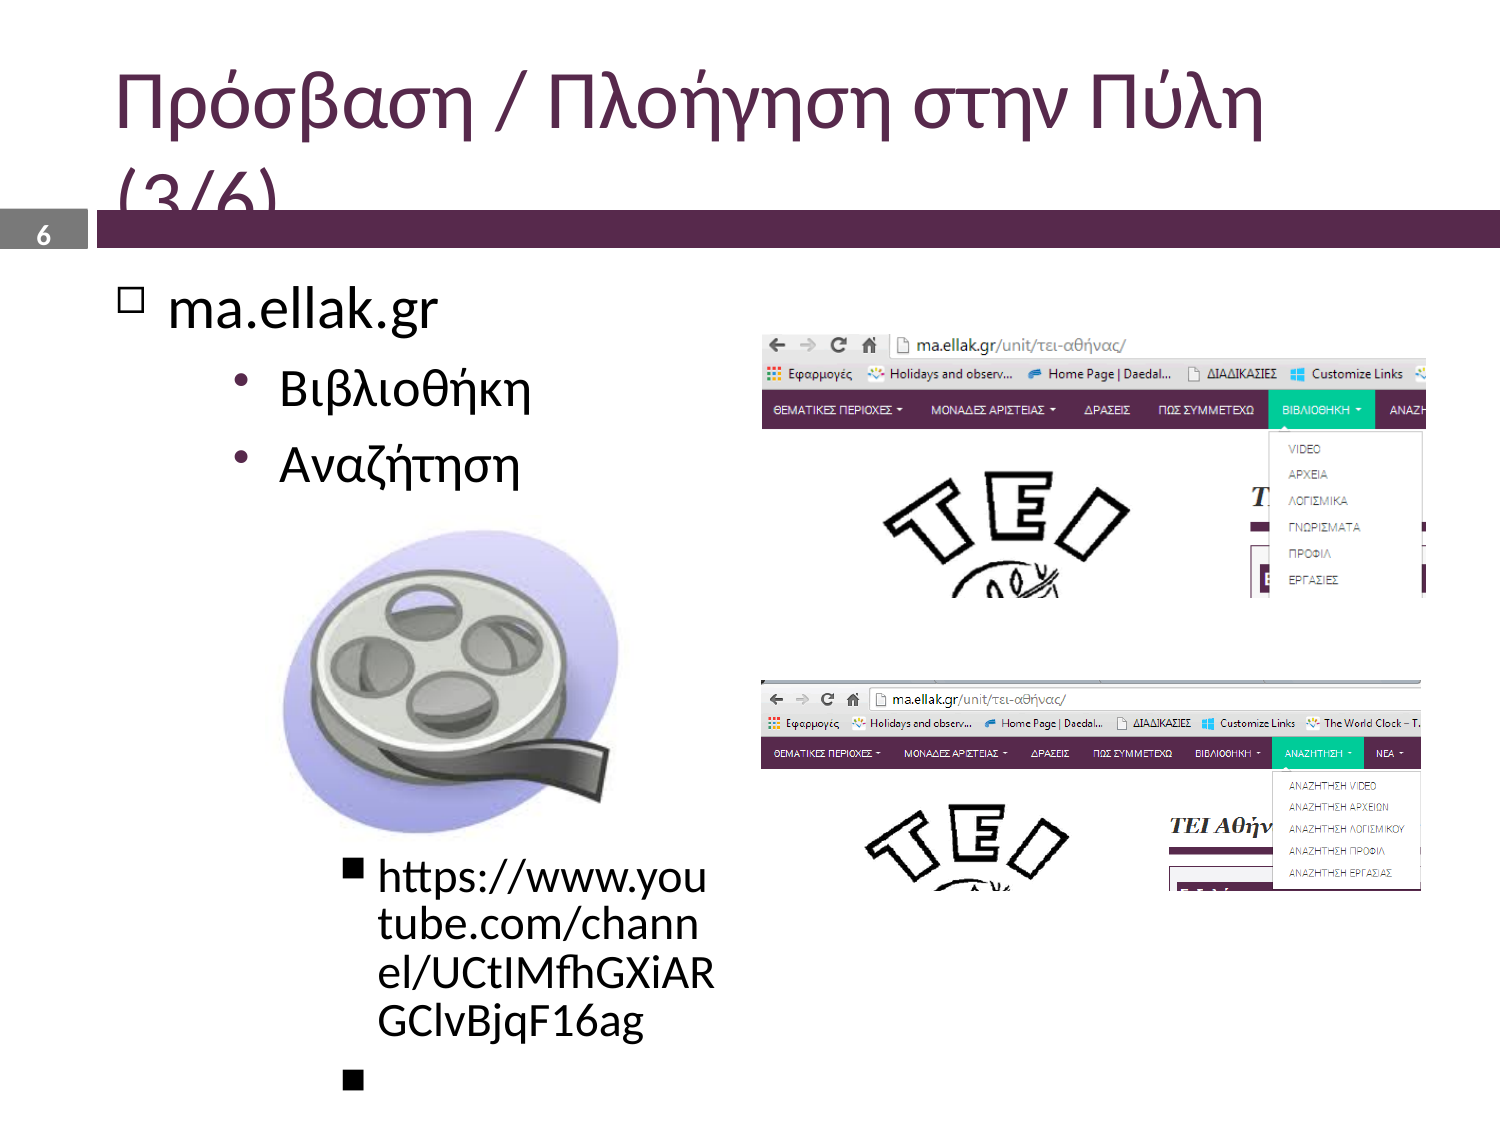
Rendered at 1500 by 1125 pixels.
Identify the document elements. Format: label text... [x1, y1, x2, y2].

text_box [0, 208, 88, 249]
picture [265, 515, 637, 849]
picture [761, 680, 1421, 891]
picture [762, 334, 1426, 598]
list ma.ellak.gr Βιβλιοθήκη Αναζήτηση https://www.youtube.com/channel/UCtIMfhGXiARGClvBjqF16ag [99, 260, 738, 1011]
title Πρόσβαση / Πλοήγηση στην Πύλη (3/6) [99, 37, 1438, 201]
